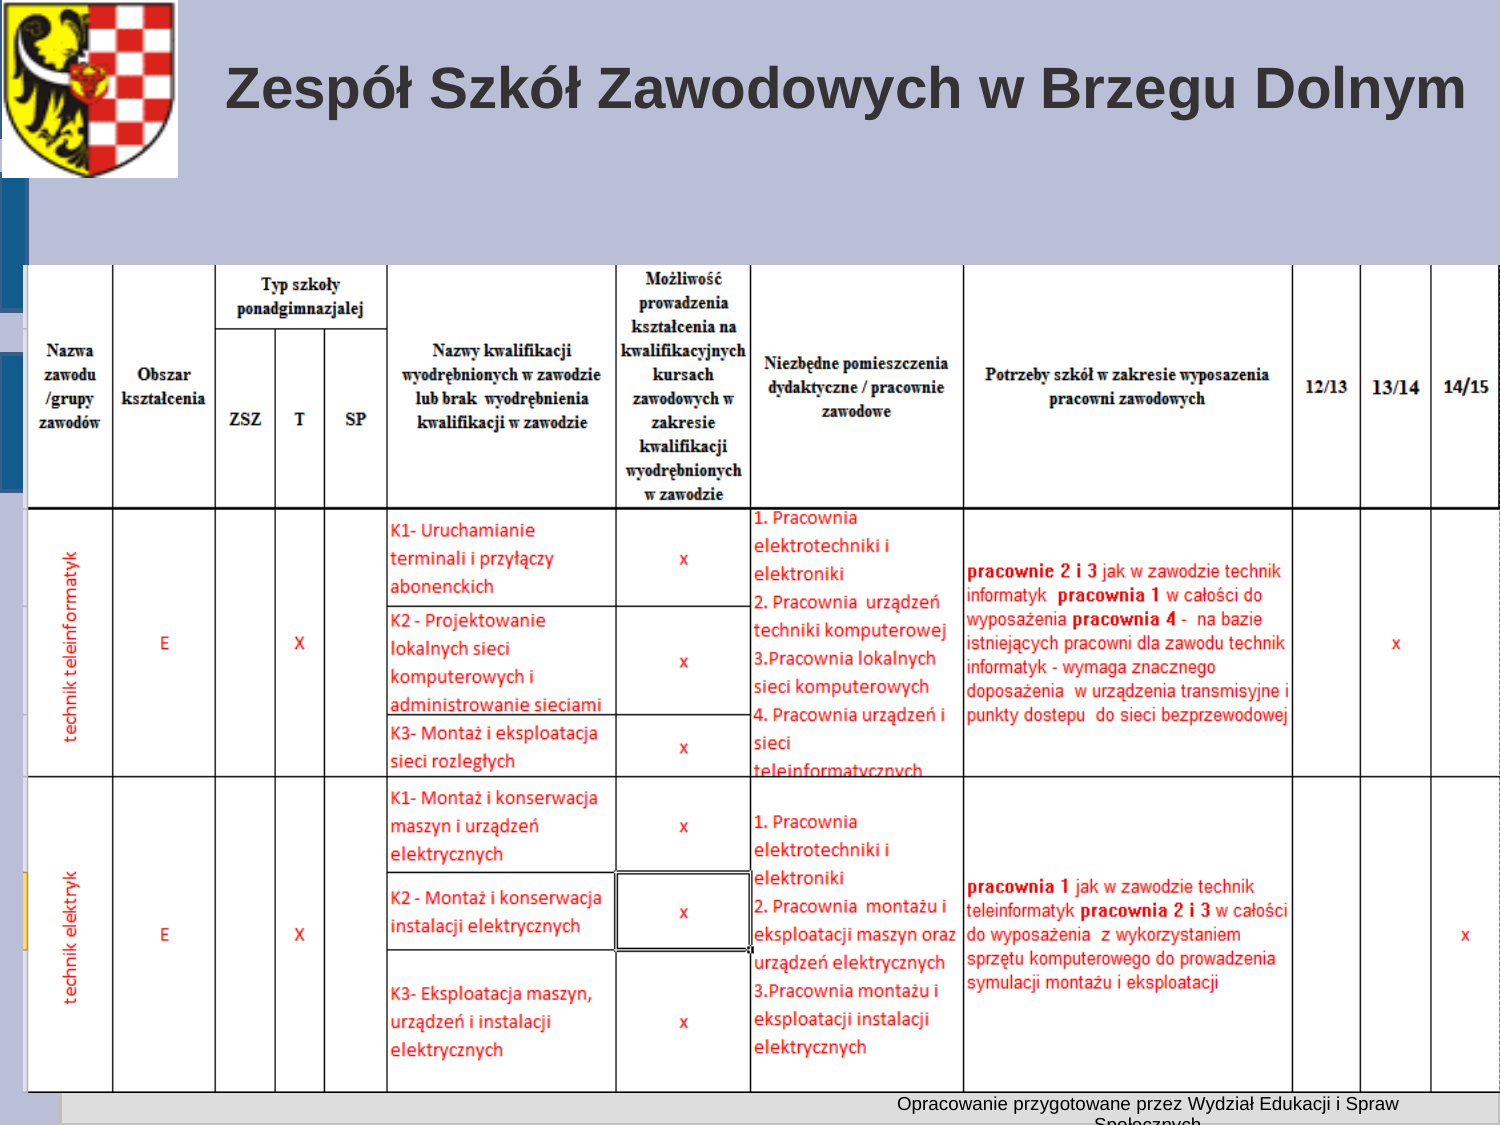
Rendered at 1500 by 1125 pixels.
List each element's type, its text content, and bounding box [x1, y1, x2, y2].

picture [2, 0, 178, 178]
chart [23, 265, 1500, 1093]
text_box Opracowanie przygotowane przez Wydział Edukacji i Spraw Społecznych [826, 1093, 1469, 1123]
title Zespół Szkół Zawodowych w Brzegu Dolnym [206, 29, 1488, 148]
